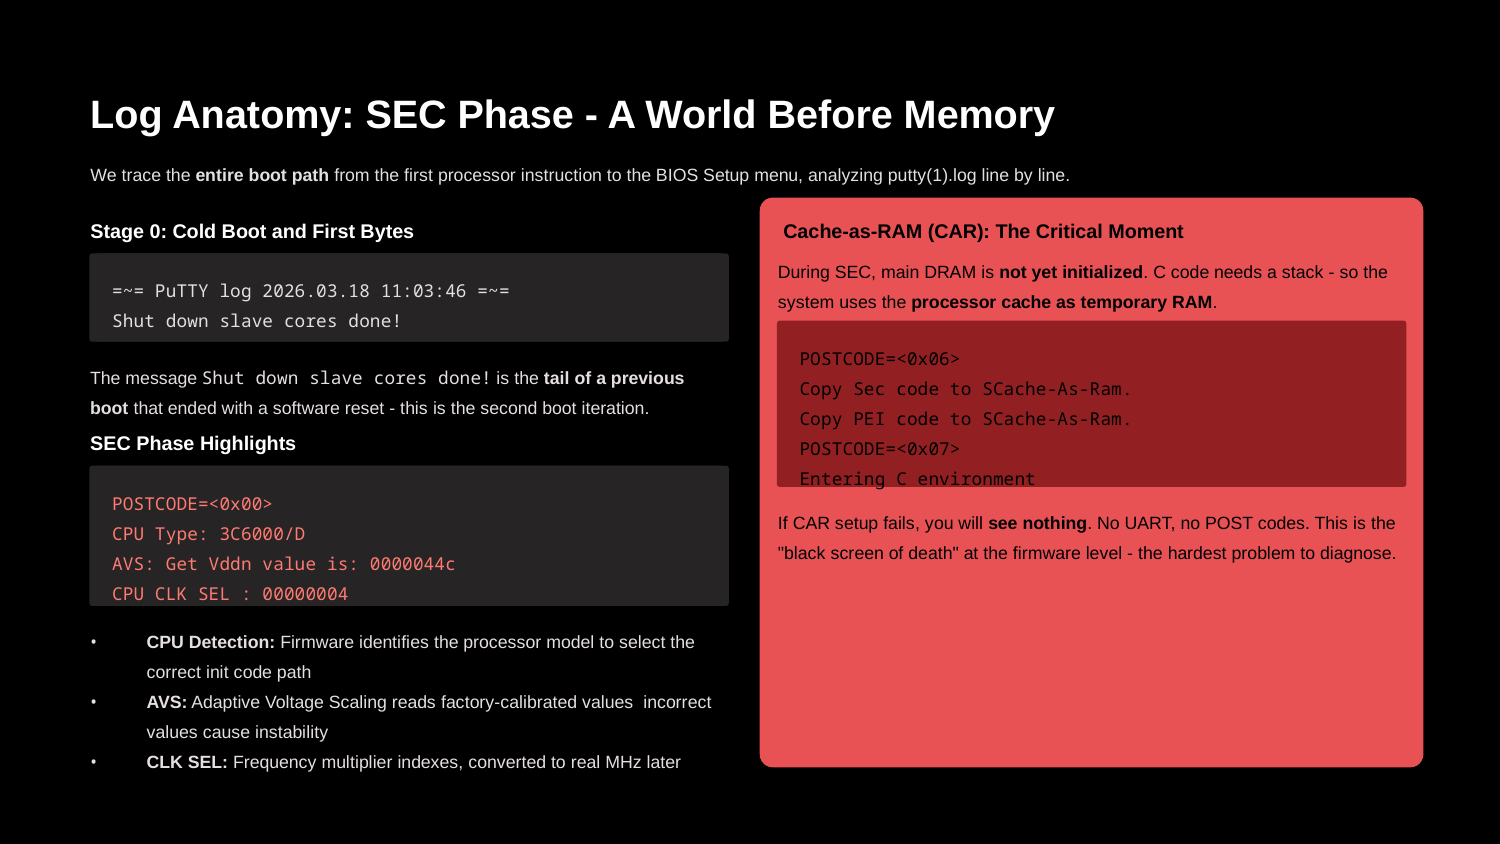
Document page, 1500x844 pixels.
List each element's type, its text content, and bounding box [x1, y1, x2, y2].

text_box [89, 253, 729, 342]
text_box Stage 0: Cold Boot and First Bytes [90, 212, 504, 239]
text_box The message Shut down slave cores done! is the tail of a previous boot that ended with a software reset - this is the second boot iteration. [90, 357, 728, 410]
text_box Cache-as-RAM (CAR): The Critical Moment [777, 212, 1286, 239]
text_box CPU Detection: Firmware identifies the processor model to select the correct init code path AVS: Adaptive Voltage Scaling reads factory-calibrated values incorrect values cause instability CLK SEL: Frequency multiplier indexes, converted to real MHz later [90, 622, 728, 763]
text_box POSTCODE=<0x00> CPU Type: 3C6000/D AVS: Get Vddn value is: 0000044c CPU CLK SEL : 00000004 [112, 483, 707, 588]
text_box =~= PuTTY log 2026.03.18 11:03:46 =~= Shut down slave cores done! [112, 271, 707, 324]
text_box [759, 197, 1424, 768]
text_box During SEC, main DRAM is not yet initialized. C code needs a stack - so the system uses the processor cache as temporary RAM. [777, 252, 1406, 305]
text_box POSTCODE=<0x06> Copy Sec code to SCache-As-Ram. Copy PEI code to SCache-As-Ram. POSTCODE=<0x07> Entering C environment [799, 338, 1384, 469]
text_box [89, 465, 729, 606]
text_box If CAR setup fails, you will see nothing. No UART, no POST codes. This is the "black screen of death" at the firmware level - the hardest problem to diagnose. [777, 503, 1406, 556]
text_box SEC Phase Highlights [90, 424, 365, 450]
text_box We trace the entire boot path from the first processor instruction to the BIOS Setup menu, analyzing putty(1).log line by line. [90, 155, 1410, 182]
text_box Log Anatomy: SEC Phase - A World Before Memory [90, 76, 1162, 127]
